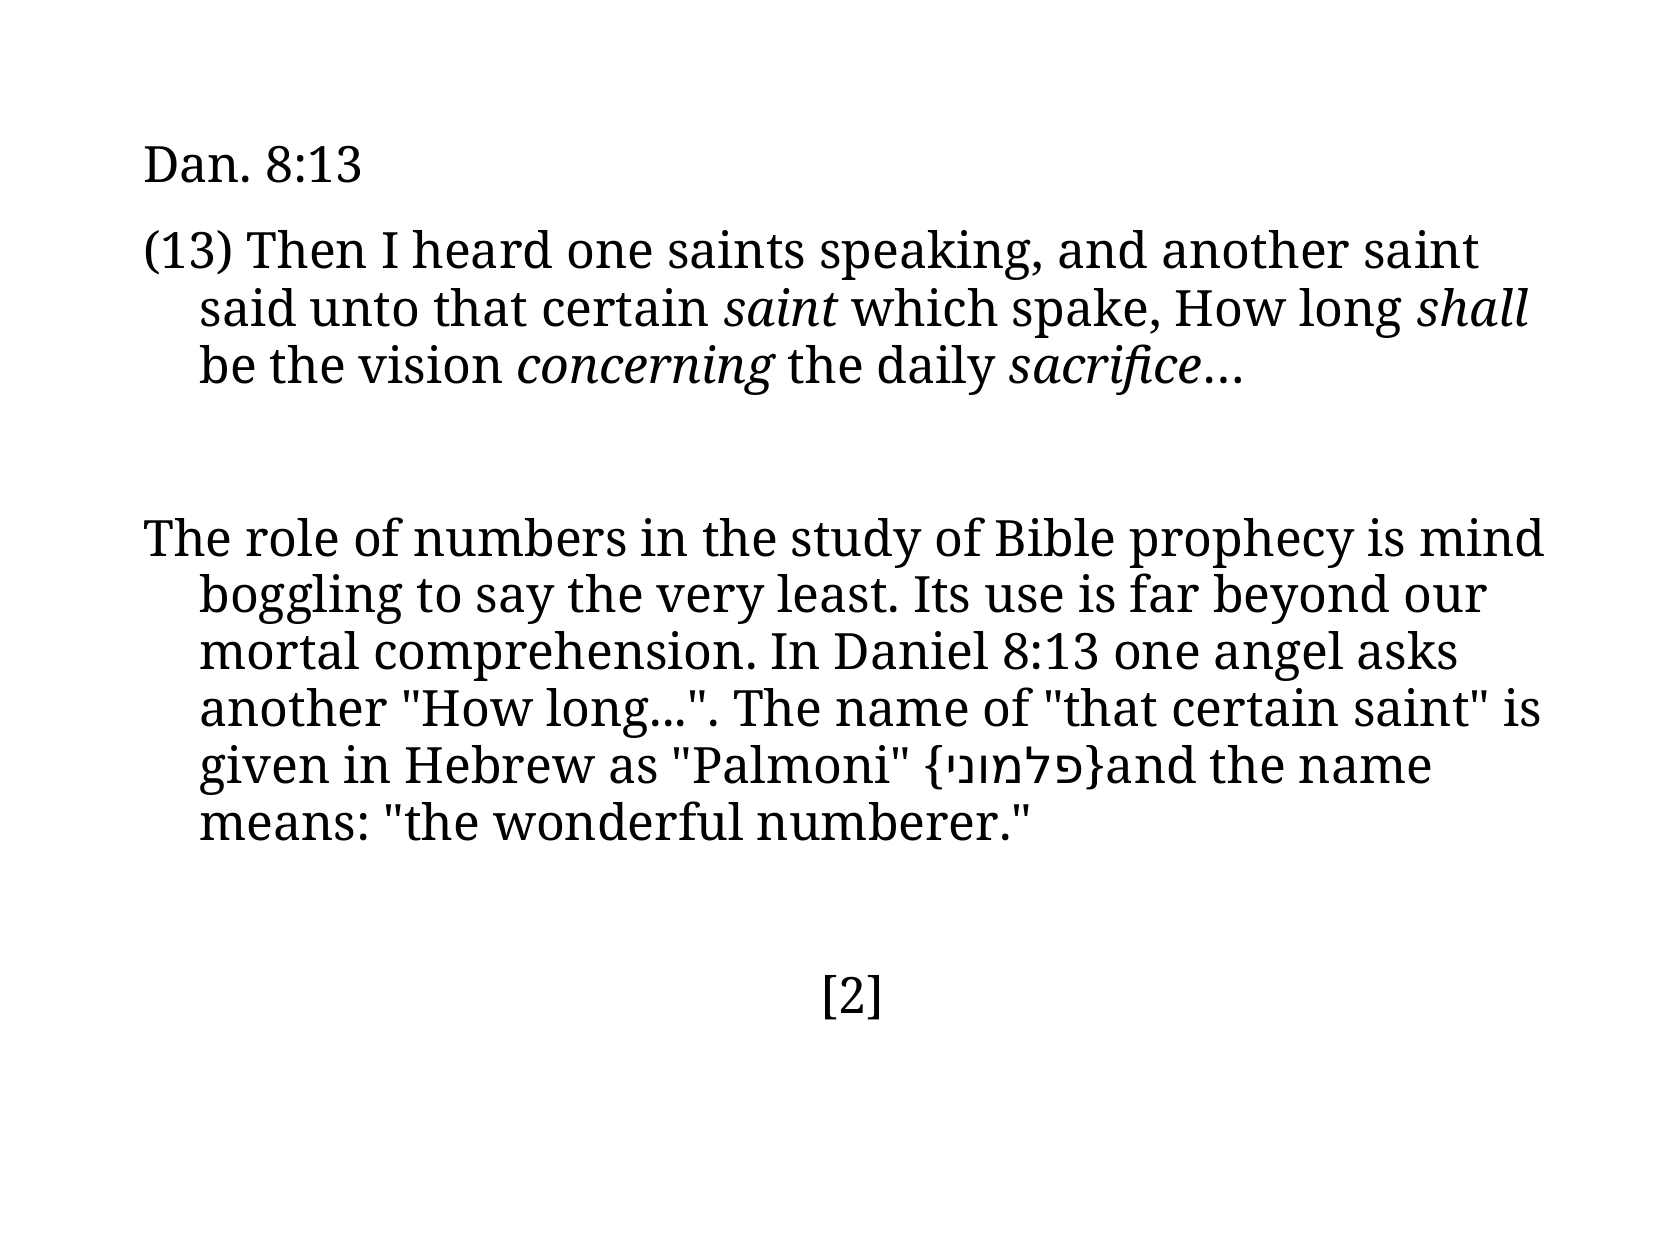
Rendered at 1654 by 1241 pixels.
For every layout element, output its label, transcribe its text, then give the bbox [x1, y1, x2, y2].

list Dan. 8:13 (13) Then I heard one saints speaking, and another saint said unto that certain saint which spake, How long shall be the vision concerning the daily sacrifice… The role of numbers in the study of Bible prophecy is mind boggling to say the very least. Its use is far beyond our mortal comprehension. In Daniel 8:13 one angel asks another "How long...". The name of "that certain saint" is given in Hebrew as "Palmoni" {פלמוני}and the name means: "the wonderful numberer." [2] [86, 45, 1576, 1066]
